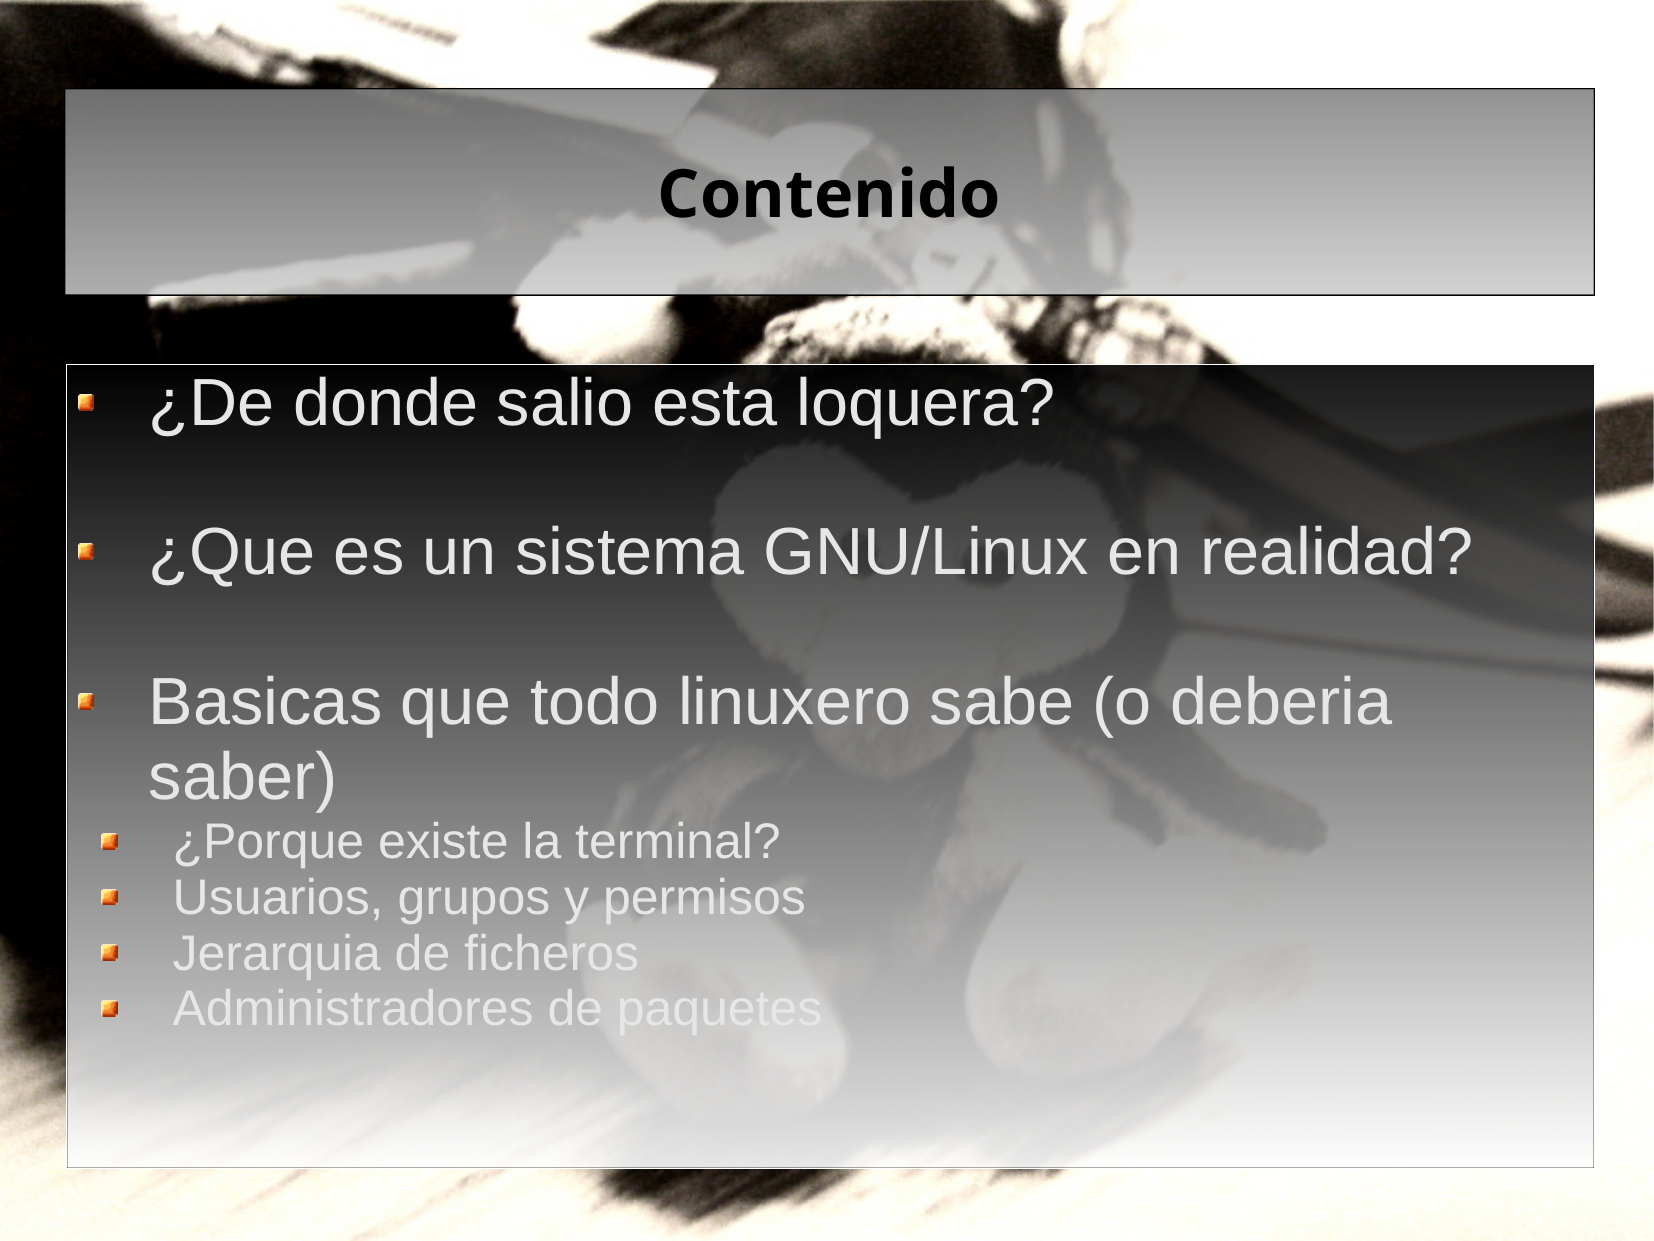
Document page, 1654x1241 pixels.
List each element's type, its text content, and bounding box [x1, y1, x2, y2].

title Contenido [64, 88, 1595, 296]
picture [0, 0, 1654, 1241]
list ¿De donde salio esta loquera? ¿Que es un sistema GNU/Linux en realidad? Basicas que todo linuxero sabe (o deberia saber) ¿Porque existe la terminal? Usuarios, grupos y permisos Jerarquia de ficheros Administradores de paquetes [66, 364, 1595, 1169]
